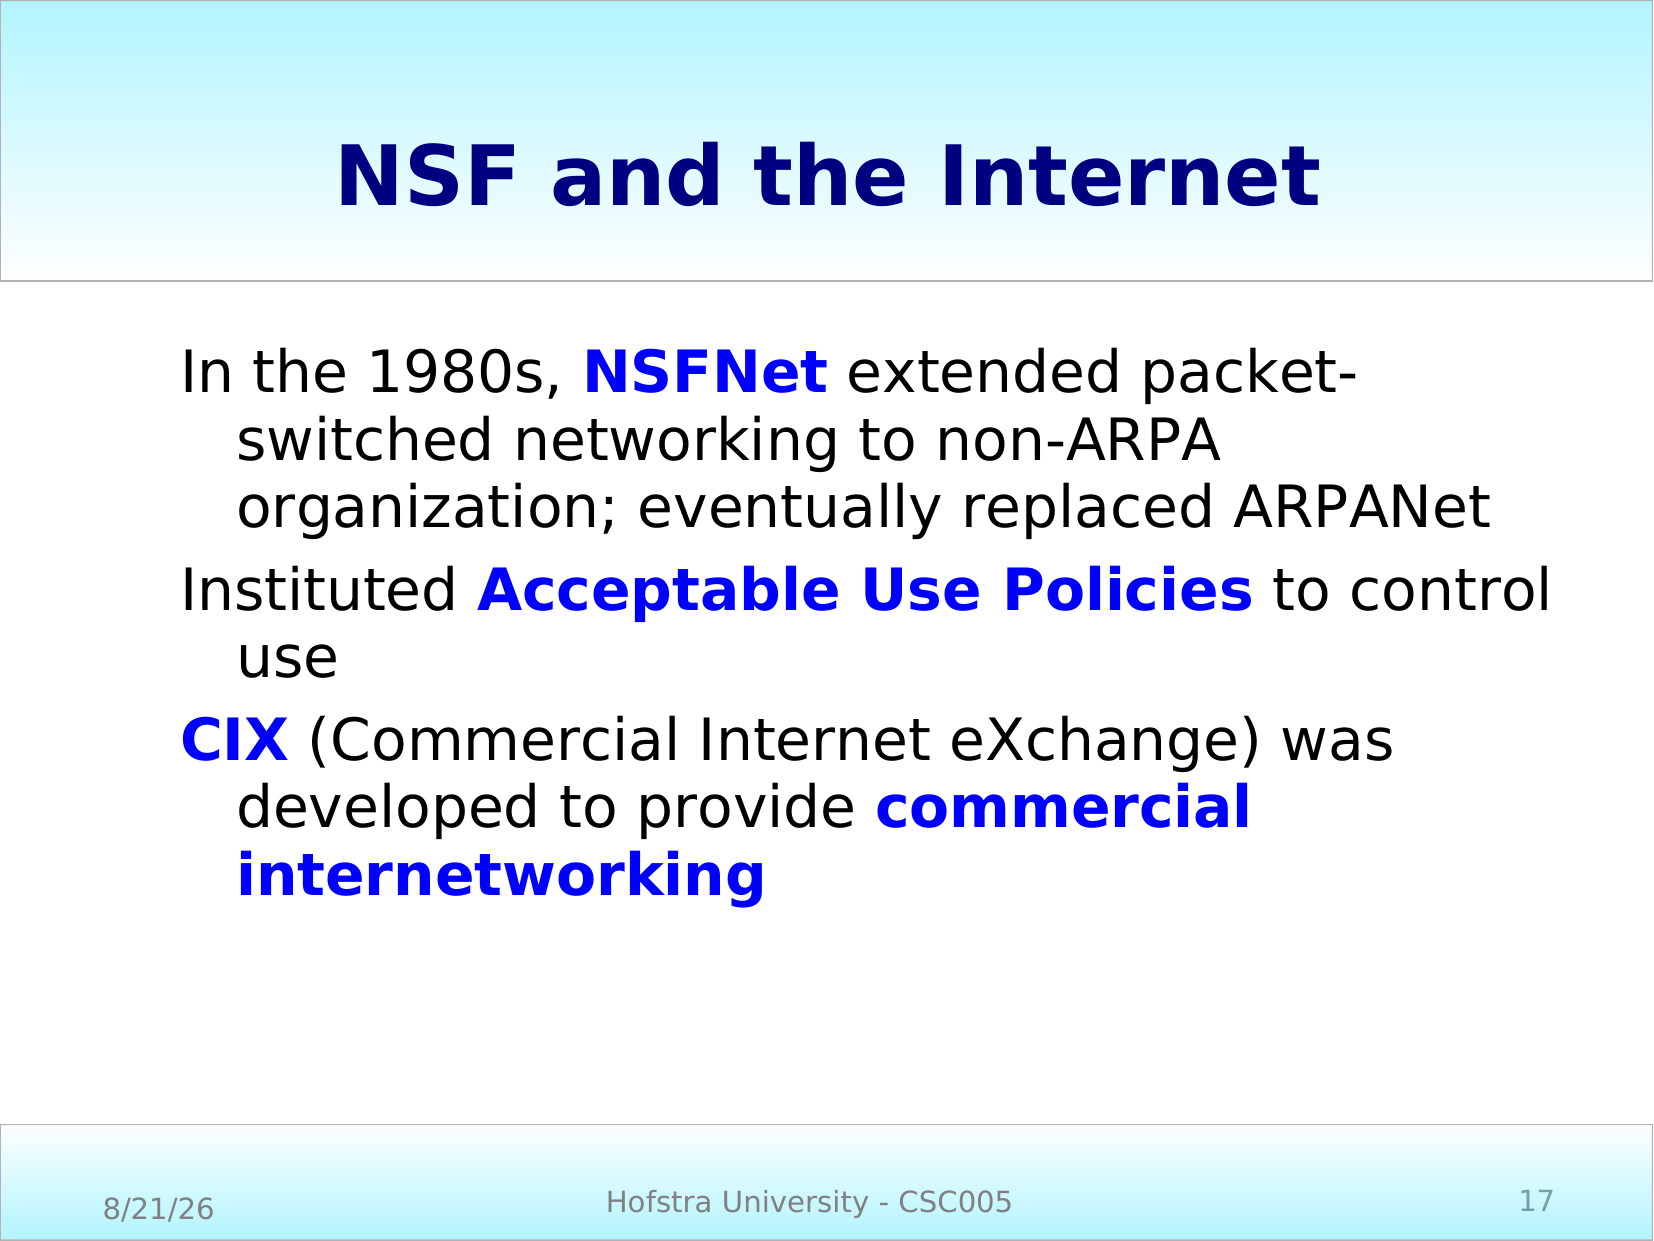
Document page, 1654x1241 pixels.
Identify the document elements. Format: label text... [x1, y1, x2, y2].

list In the 1980s, NSFNet extended packet-switched networking to non-ARPA organization; eventually replaced ARPANet Instituted Acceptable Use Policies to control use CIX (Commercial Internet eXchange) was developed to provide commercial internetworking [165, 330, 1571, 1076]
title NSF and the Internet [123, 108, 1533, 233]
